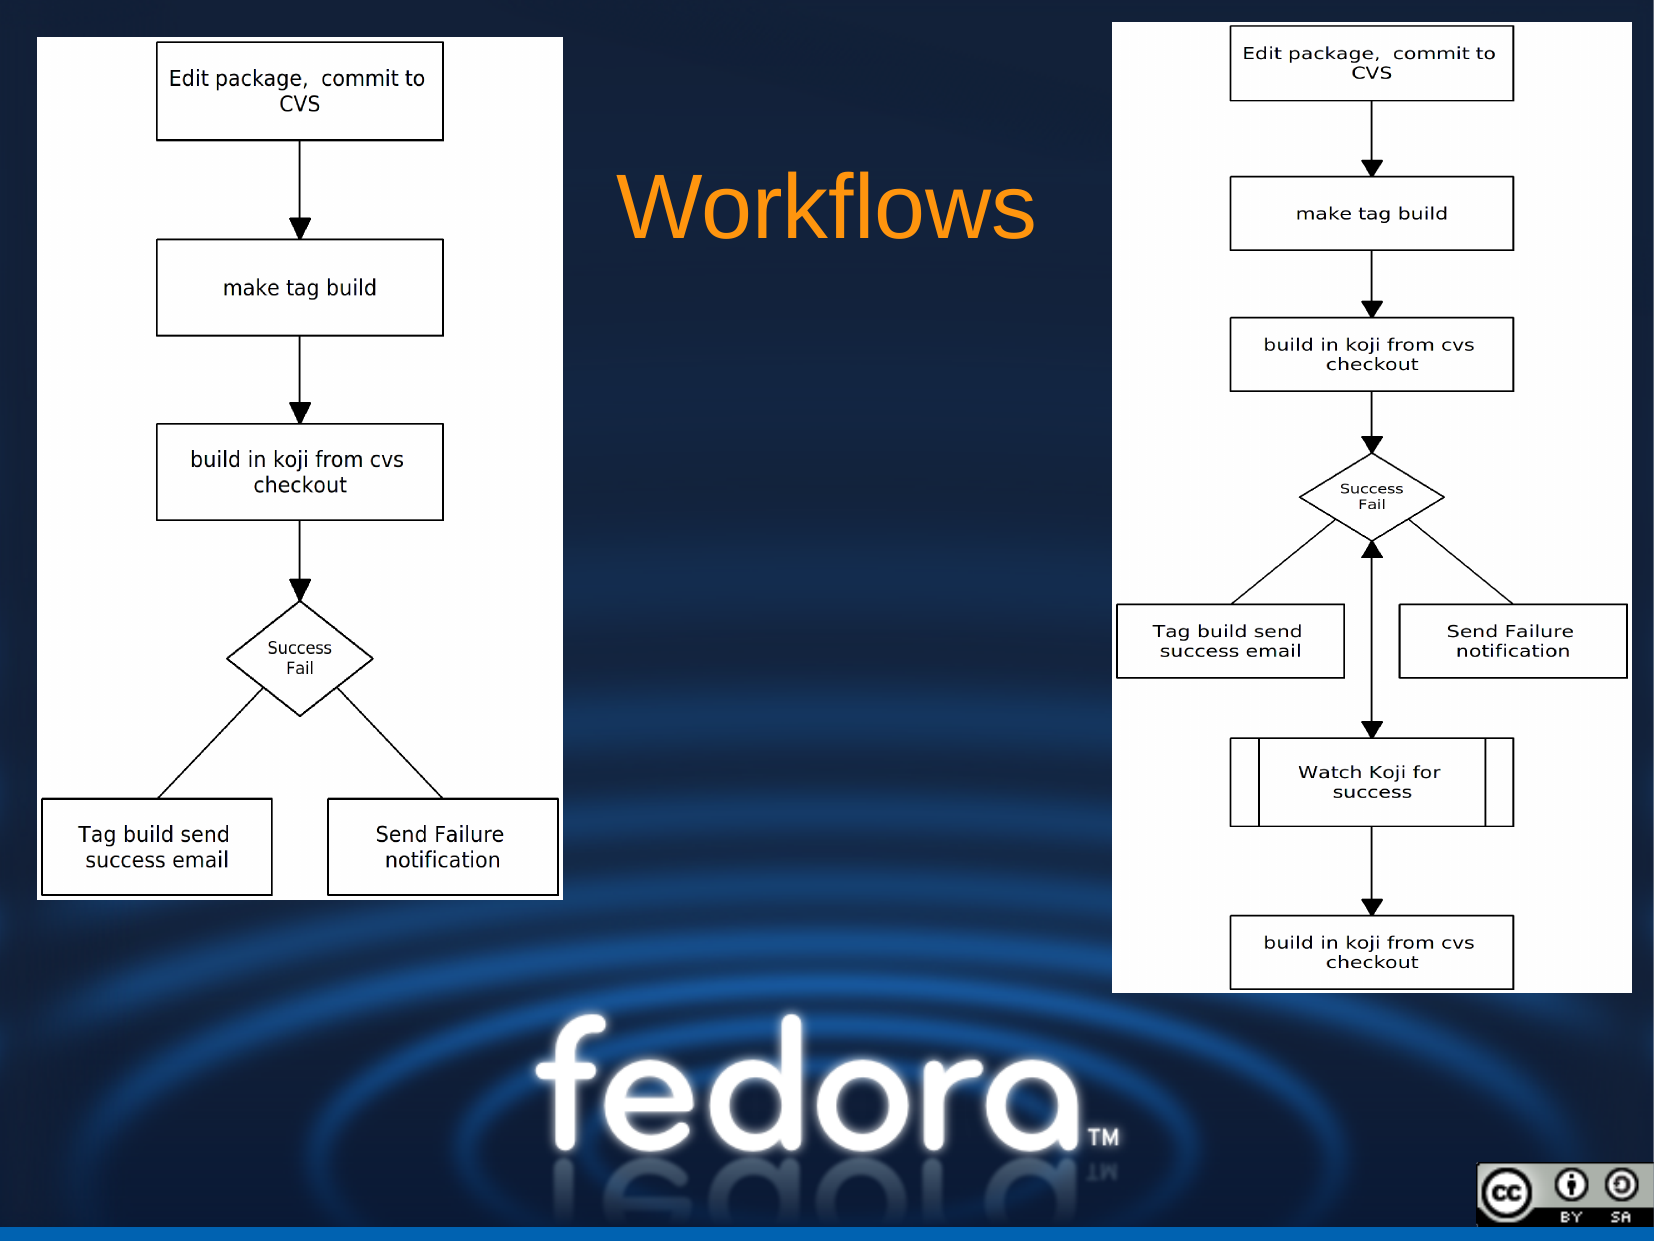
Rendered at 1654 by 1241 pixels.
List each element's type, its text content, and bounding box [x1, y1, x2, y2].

title Workflows [563, 102, 1112, 310]
picture [0, 0, 1654, 1227]
